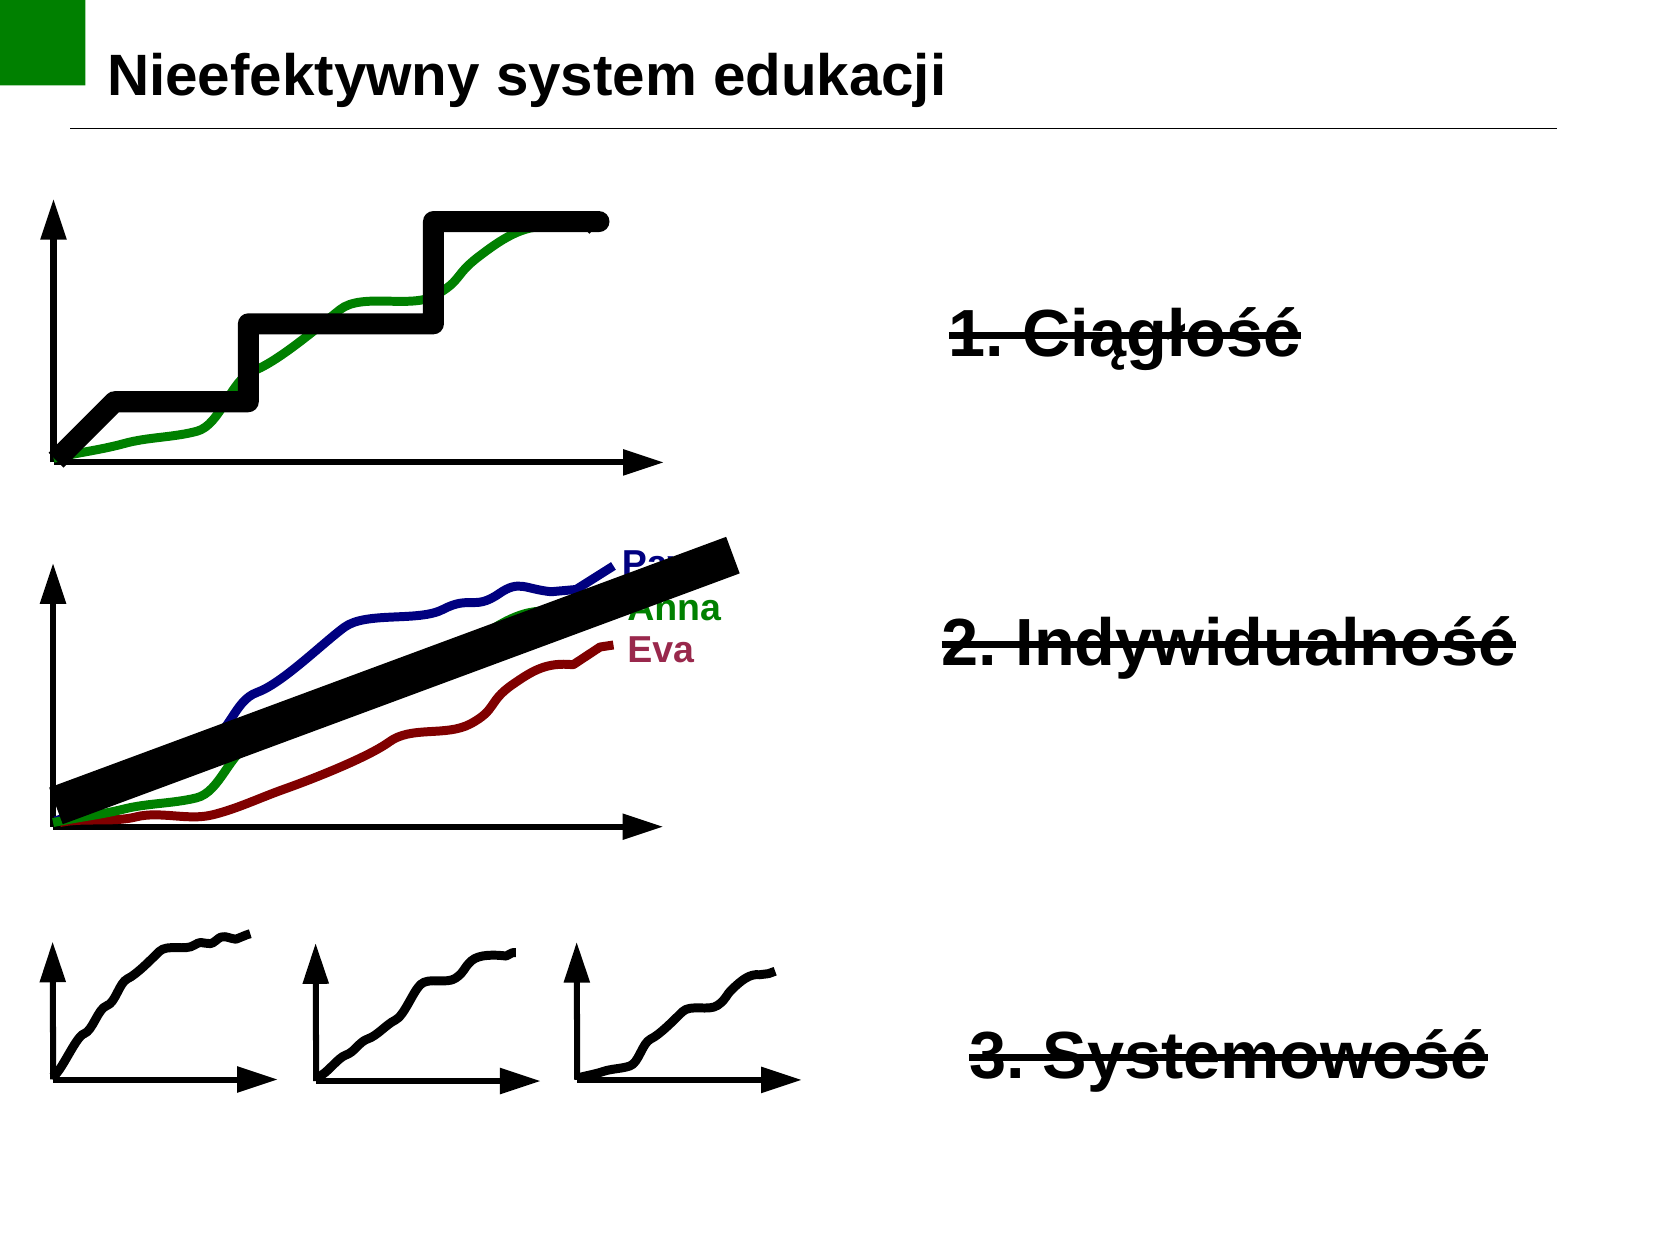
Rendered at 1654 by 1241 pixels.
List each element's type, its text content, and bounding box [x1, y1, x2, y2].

text_box 3. Systemowość [954, 1010, 1590, 1104]
text_box [0, 0, 86, 86]
text_box Pavel [607, 535, 751, 594]
text_box 1. Ciągłość [934, 289, 1373, 460]
text_box 2. Indywidualność [926, 597, 1636, 691]
text_box Anna [617, 594, 749, 638]
text_box Eva [612, 620, 717, 680]
text_box Nieefektywny system edukacji [92, 35, 1125, 119]
